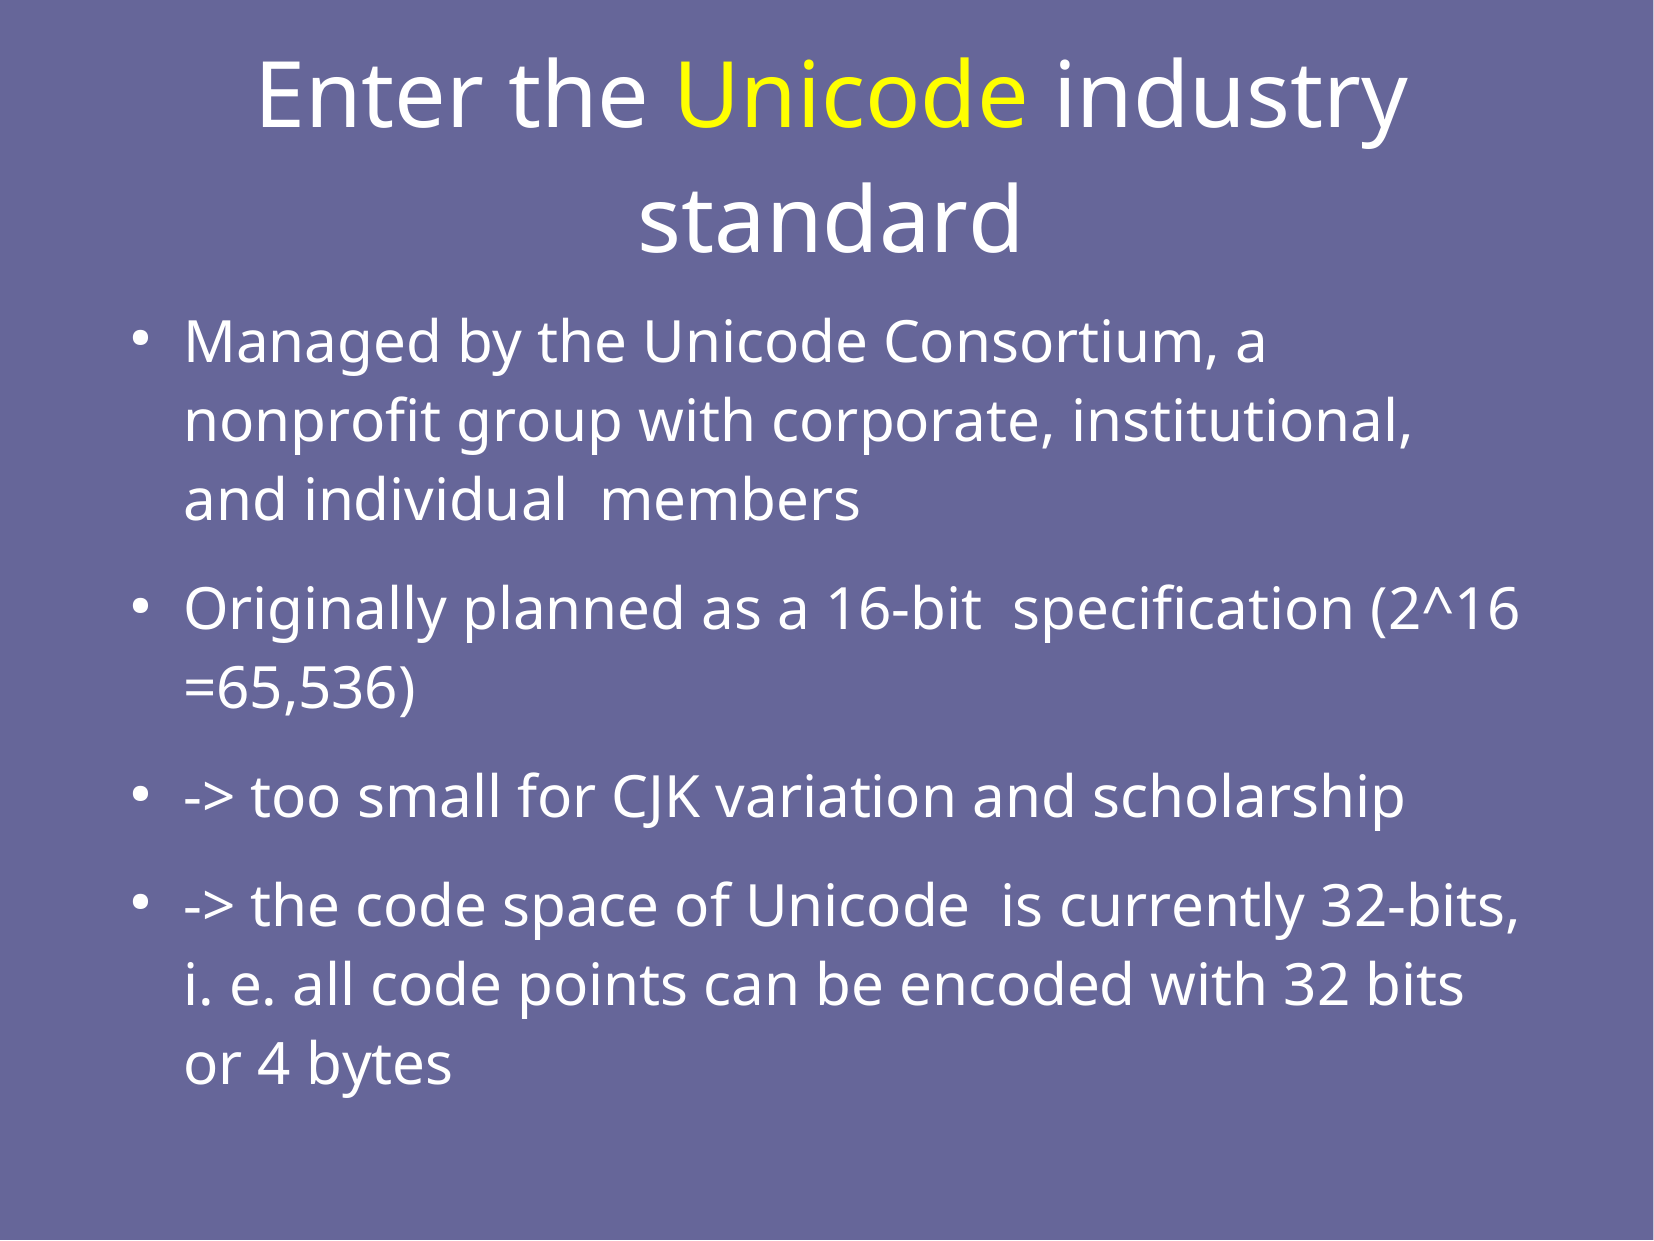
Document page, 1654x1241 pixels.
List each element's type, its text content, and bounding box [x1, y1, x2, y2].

title Enter the Unicode industry standard [125, 32, 1538, 278]
list Managed by the Unicode Consortium, a nonprofit group with corporate, institutional, and individual members Originally planned as a 16-bit specification (2^16 =65,536) -> too small for CJK variation and scholarship -> the code space of Unicode is currently 32-bits, i. e. all code points can be encoded with 32 bits or 4 bytes [112, 300, 1525, 1186]
